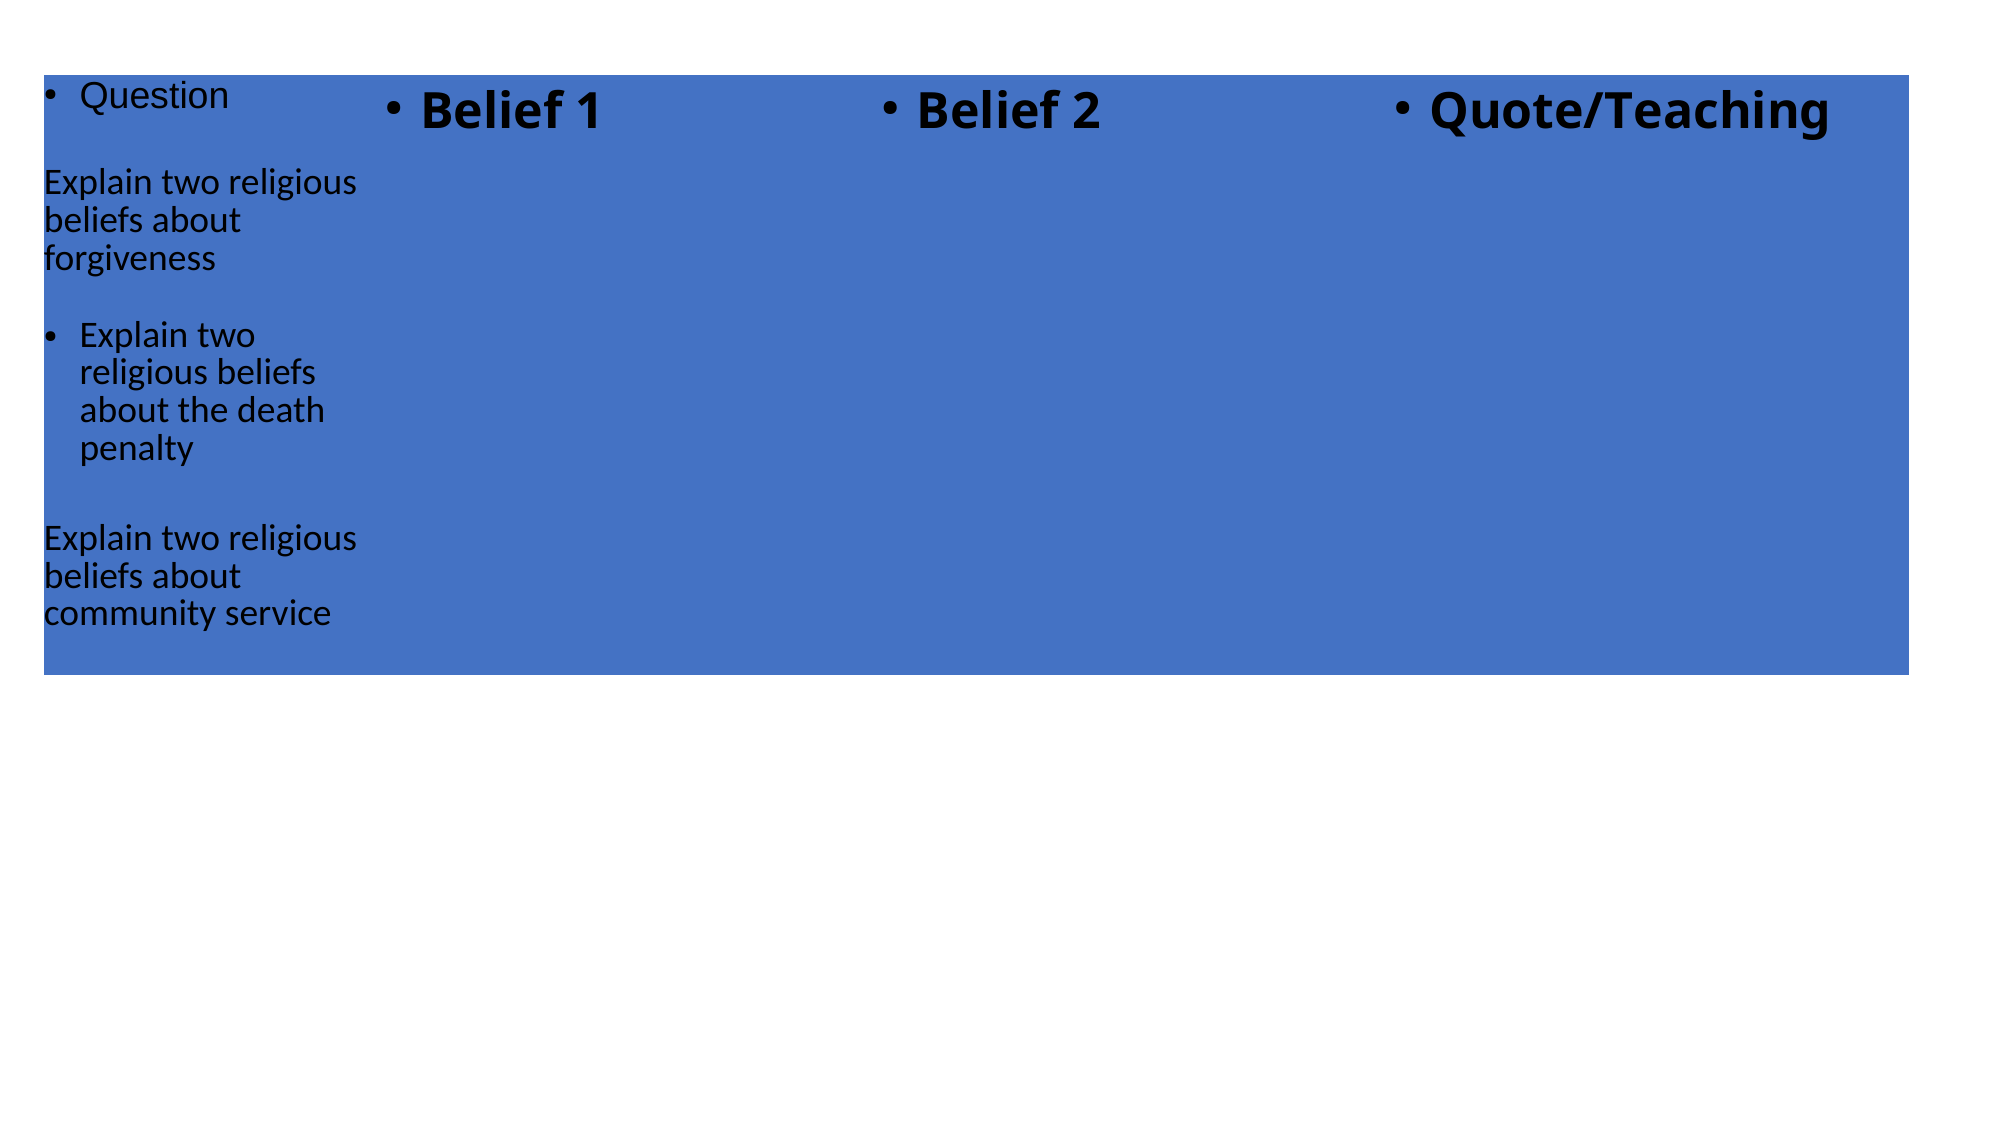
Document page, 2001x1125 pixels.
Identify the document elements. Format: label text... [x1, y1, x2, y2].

table_cell Explain two religious beliefs about community service [44, 522, 385, 675]
table_cell [385, 522, 881, 675]
table_header Belief 2 [881, 75, 1394, 167]
table_header Quote/Teaching [1394, 75, 1909, 167]
table_cell [881, 522, 1394, 675]
table_cell [1394, 167, 1909, 319]
table_cell Explain two religious beliefs about the death penalty [44, 319, 385, 522]
table_cell [1394, 522, 1909, 675]
table_cell [385, 167, 881, 319]
table_cell [881, 167, 1394, 319]
table_header Question [44, 75, 385, 167]
table_cell [385, 319, 881, 522]
table_header Belief 1 [385, 75, 881, 167]
table_cell [1394, 319, 1909, 522]
table_cell Explain two religious beliefs about forgiveness [44, 167, 385, 319]
table_cell [881, 319, 1394, 522]
